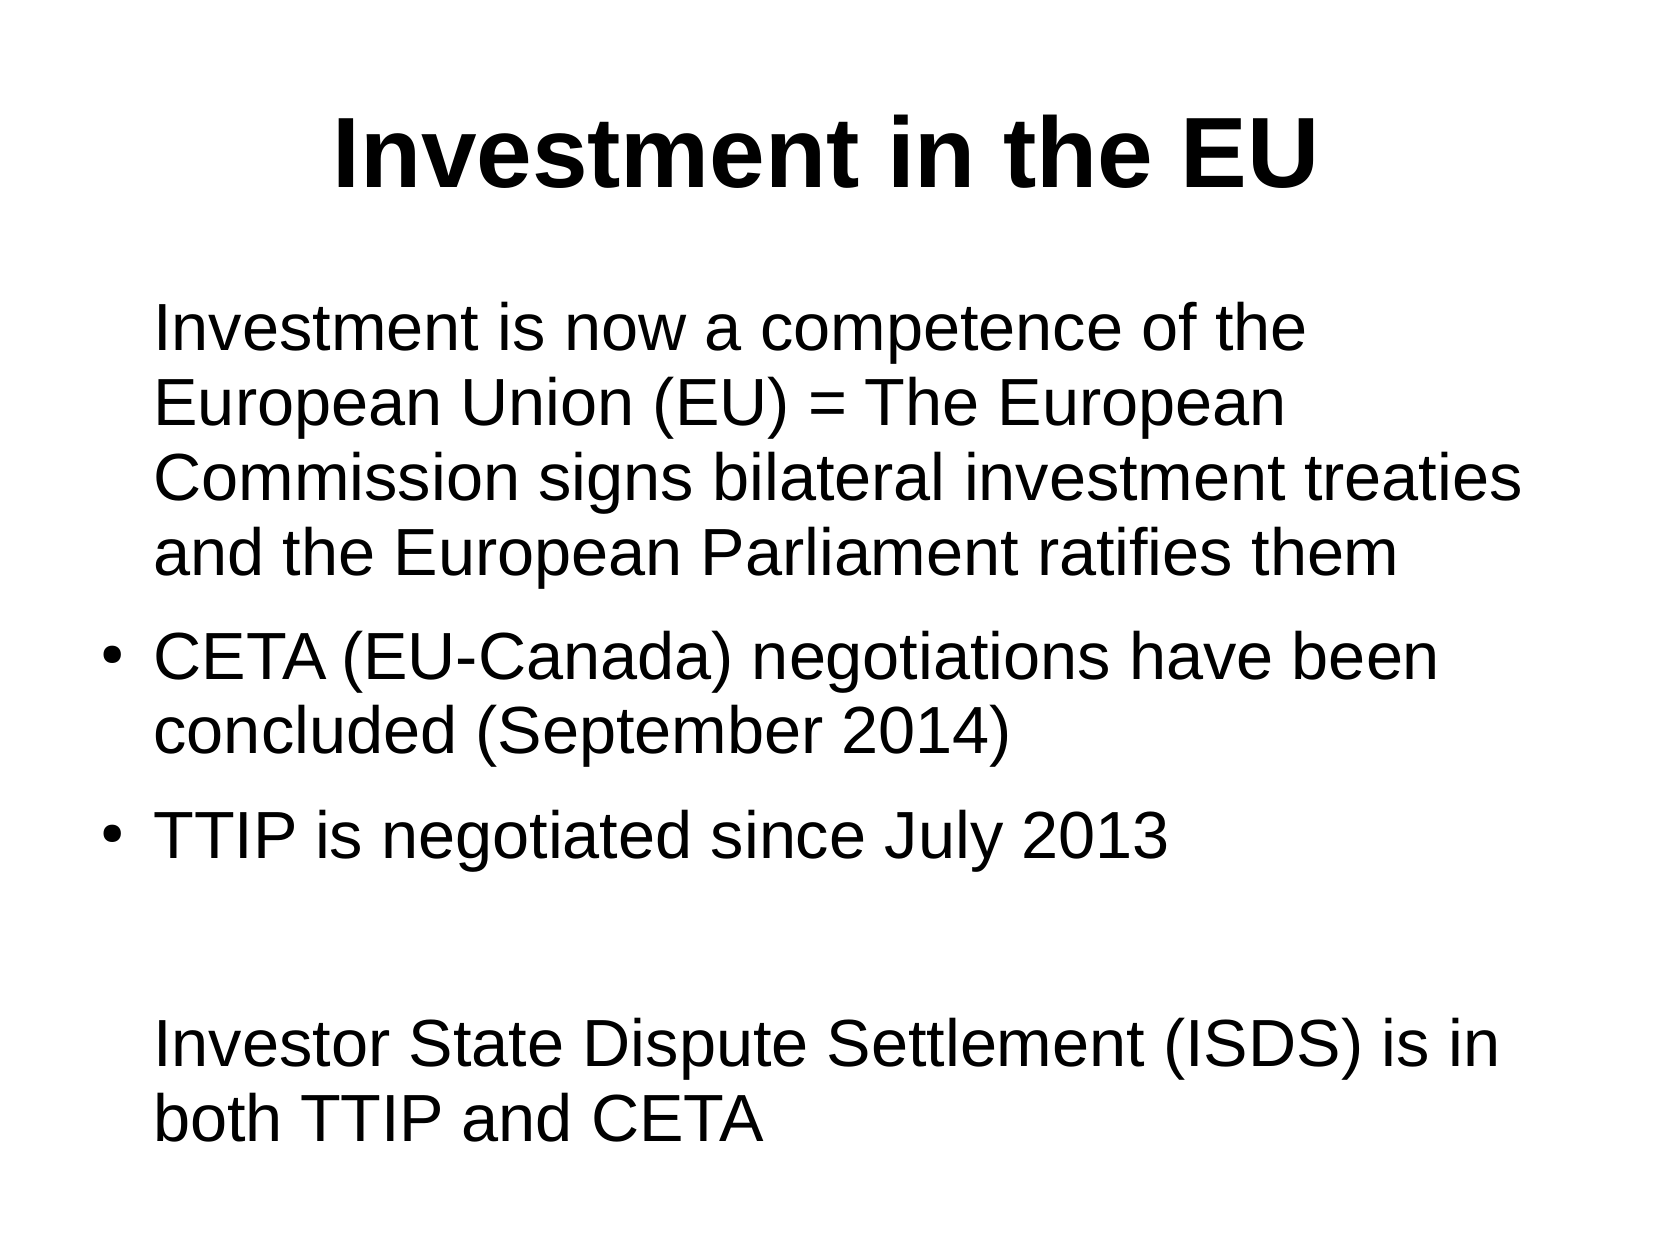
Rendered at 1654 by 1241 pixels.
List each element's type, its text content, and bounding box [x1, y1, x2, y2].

list Investment is now a competence of the European Union (EU) = The European Commission signs bilateral investment treaties and the European Parliament ratifies them CETA (EU-Canada) negotiations have been concluded (September 2014) TTIP is negotiated since July 2013 Investor State Dispute Settlement (ISDS) is in both TTIP and CETA [82, 290, 1571, 1241]
title Investment in the EU [82, 49, 1571, 257]
